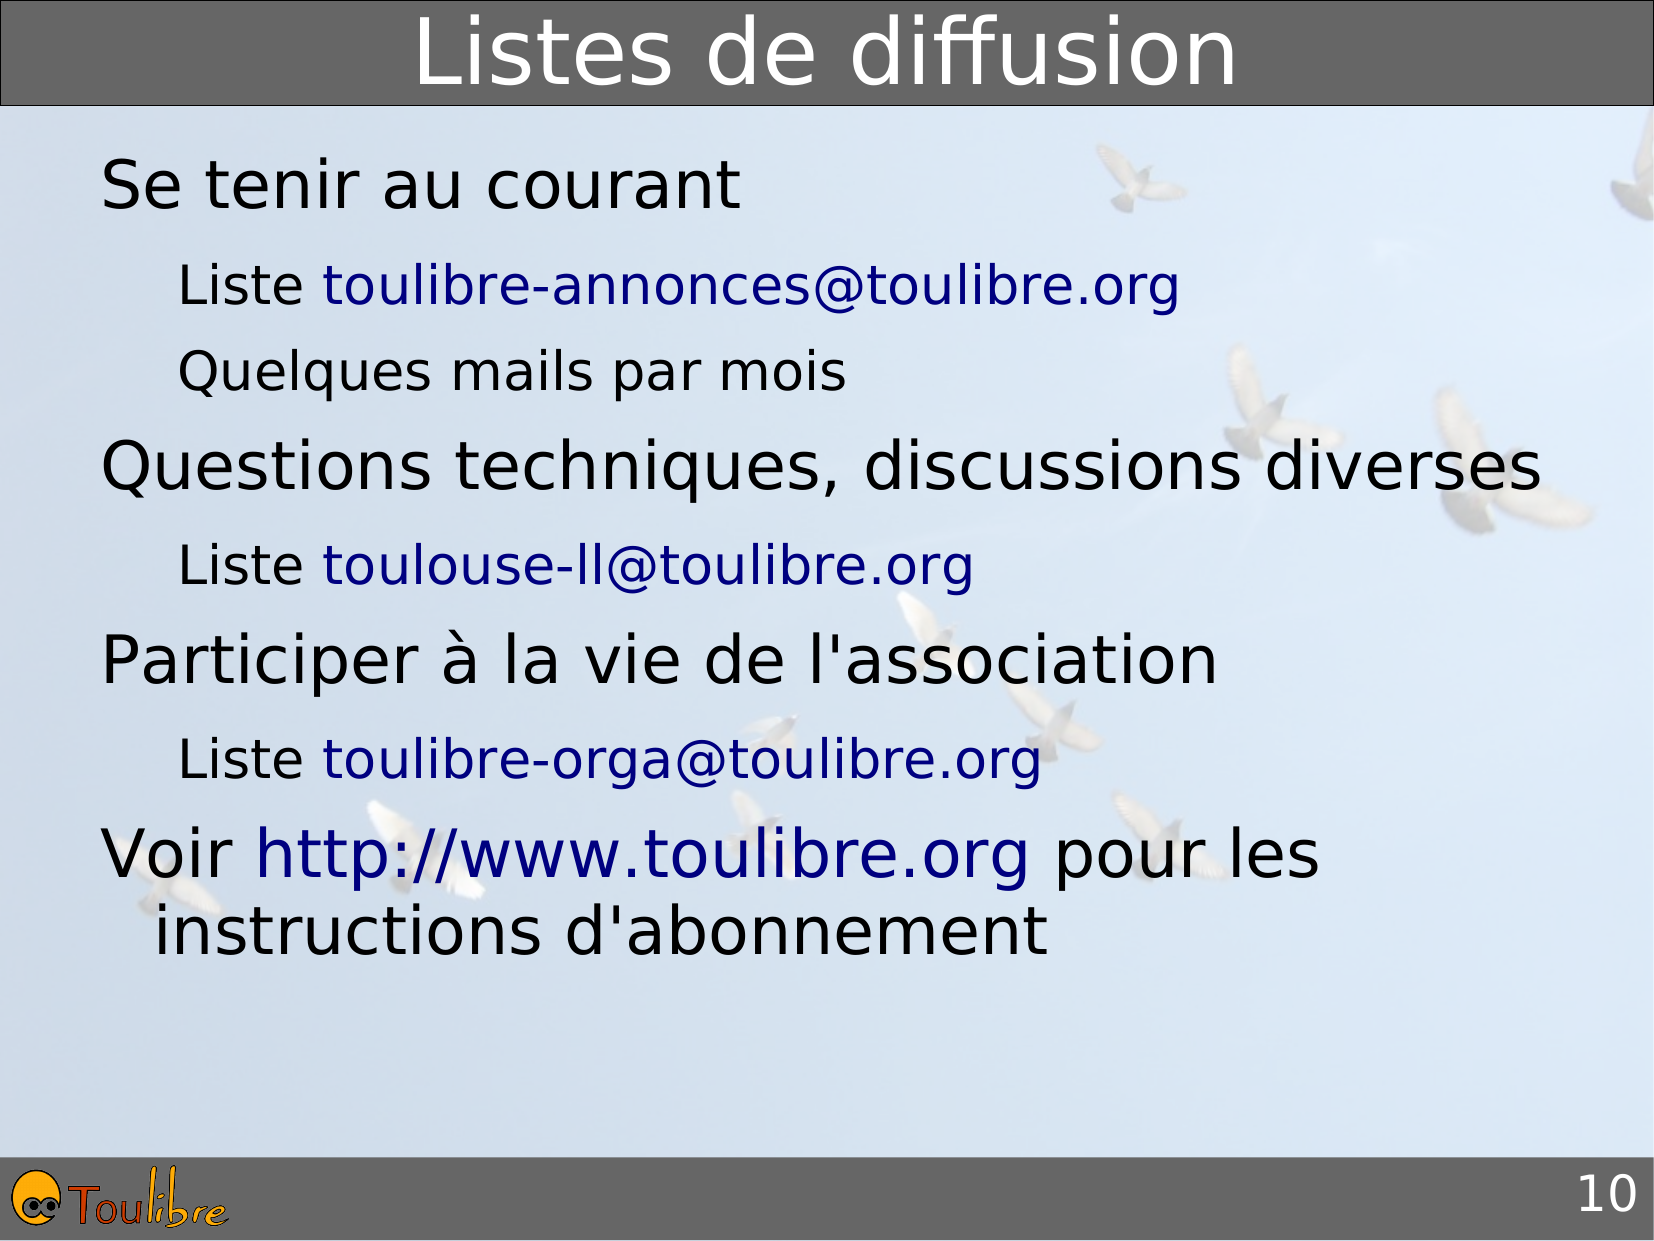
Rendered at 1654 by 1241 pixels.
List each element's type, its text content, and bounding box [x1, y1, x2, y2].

list Se tenir au courant Liste toulibre-annonces@toulibre.org Quelques mails par mois Questions techniques, discussions diverses Liste toulouse-ll@toulibre.org Participer à la vie de l'association Liste toulibre-orga@toulibre.org Voir http://www.toulibre.org pour les instructions d'abonnement [82, 146, 1571, 1094]
picture [11, 1165, 229, 1228]
title Listes de diffusion [0, 0, 1654, 107]
